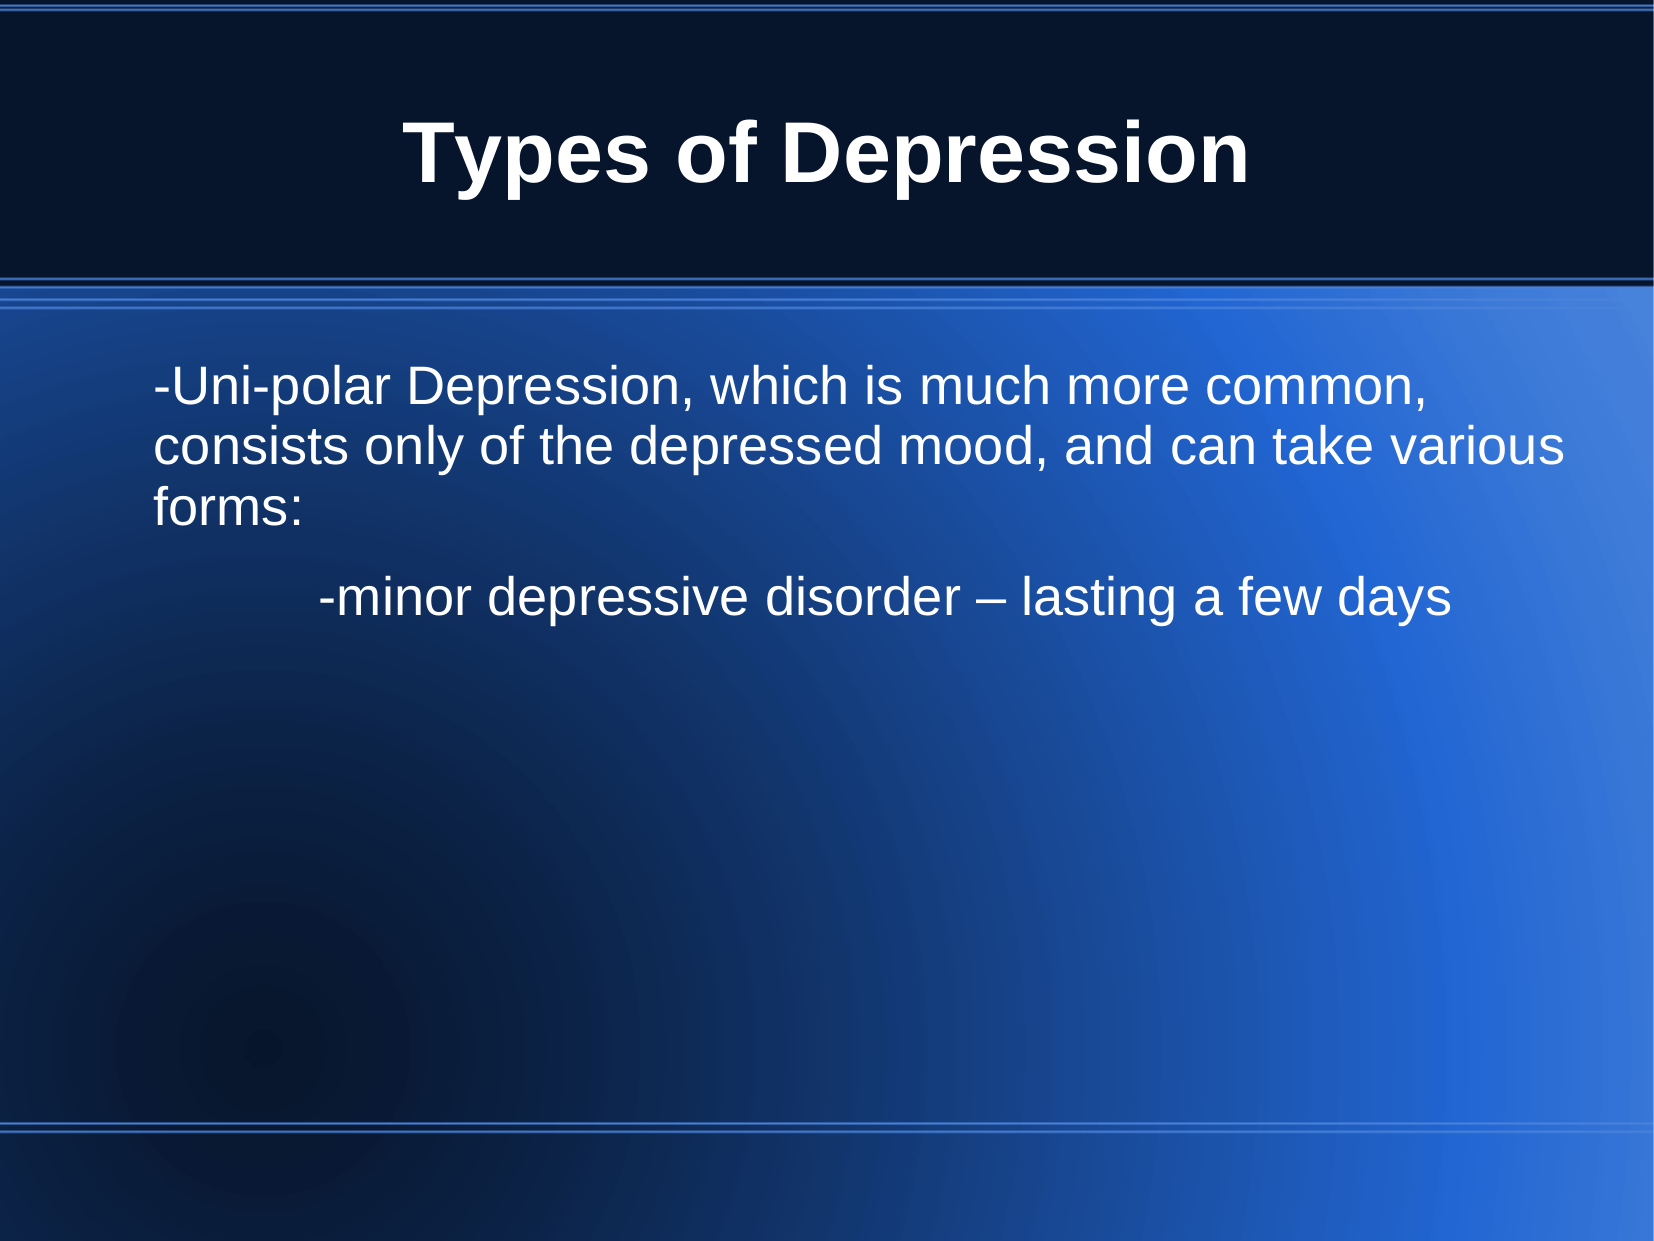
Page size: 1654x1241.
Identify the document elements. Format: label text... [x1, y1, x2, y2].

title Types of Depression [82, 49, 1571, 257]
picture [0, 0, 1654, 1241]
list -Uni-polar Depression, which is much more common, consists only of the depressed mood, and can take various forms: -minor depressive disorder – lasting a few days [82, 355, 1571, 1058]
